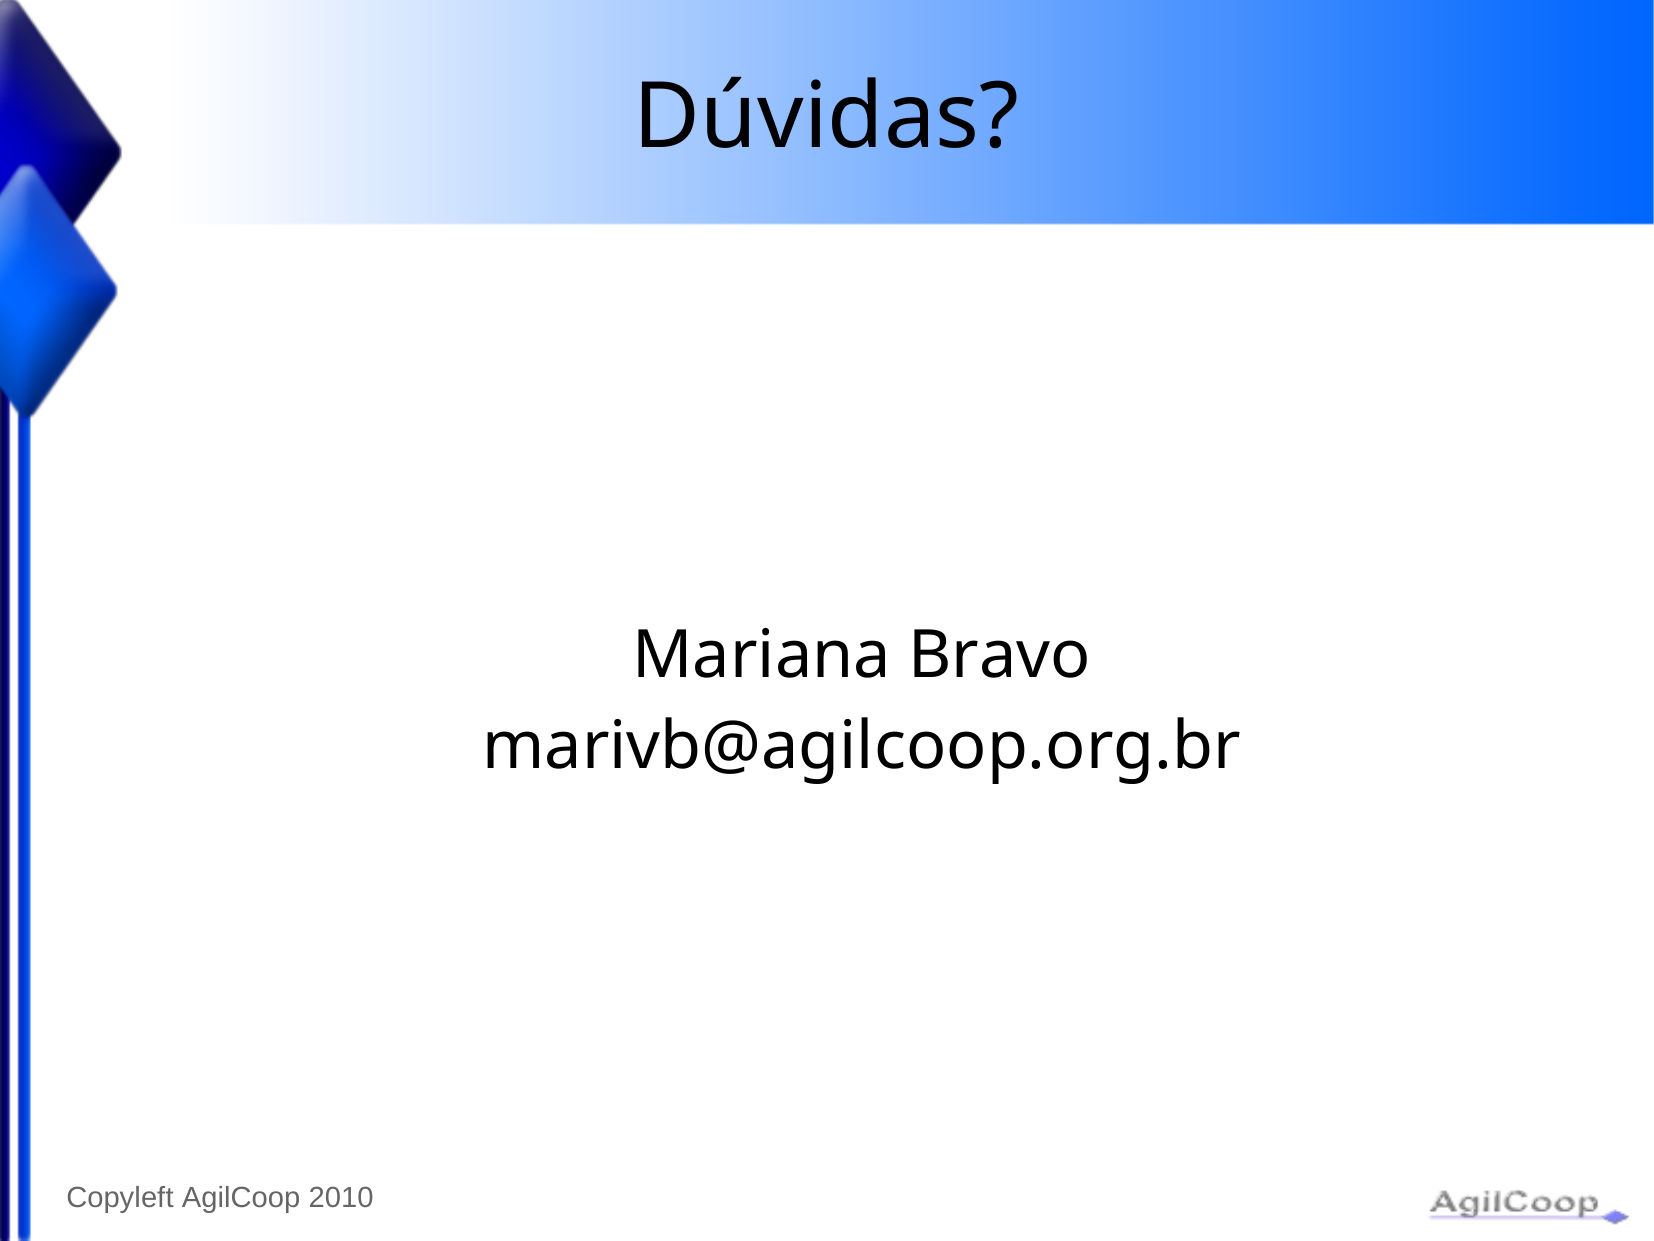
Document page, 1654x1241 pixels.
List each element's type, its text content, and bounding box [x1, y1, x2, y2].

title Dúvidas? [82, 8, 1571, 216]
picture [0, 0, 1654, 1241]
subtitle Mariana Bravo marivb@agilcoop.org.br [118, 279, 1607, 1115]
